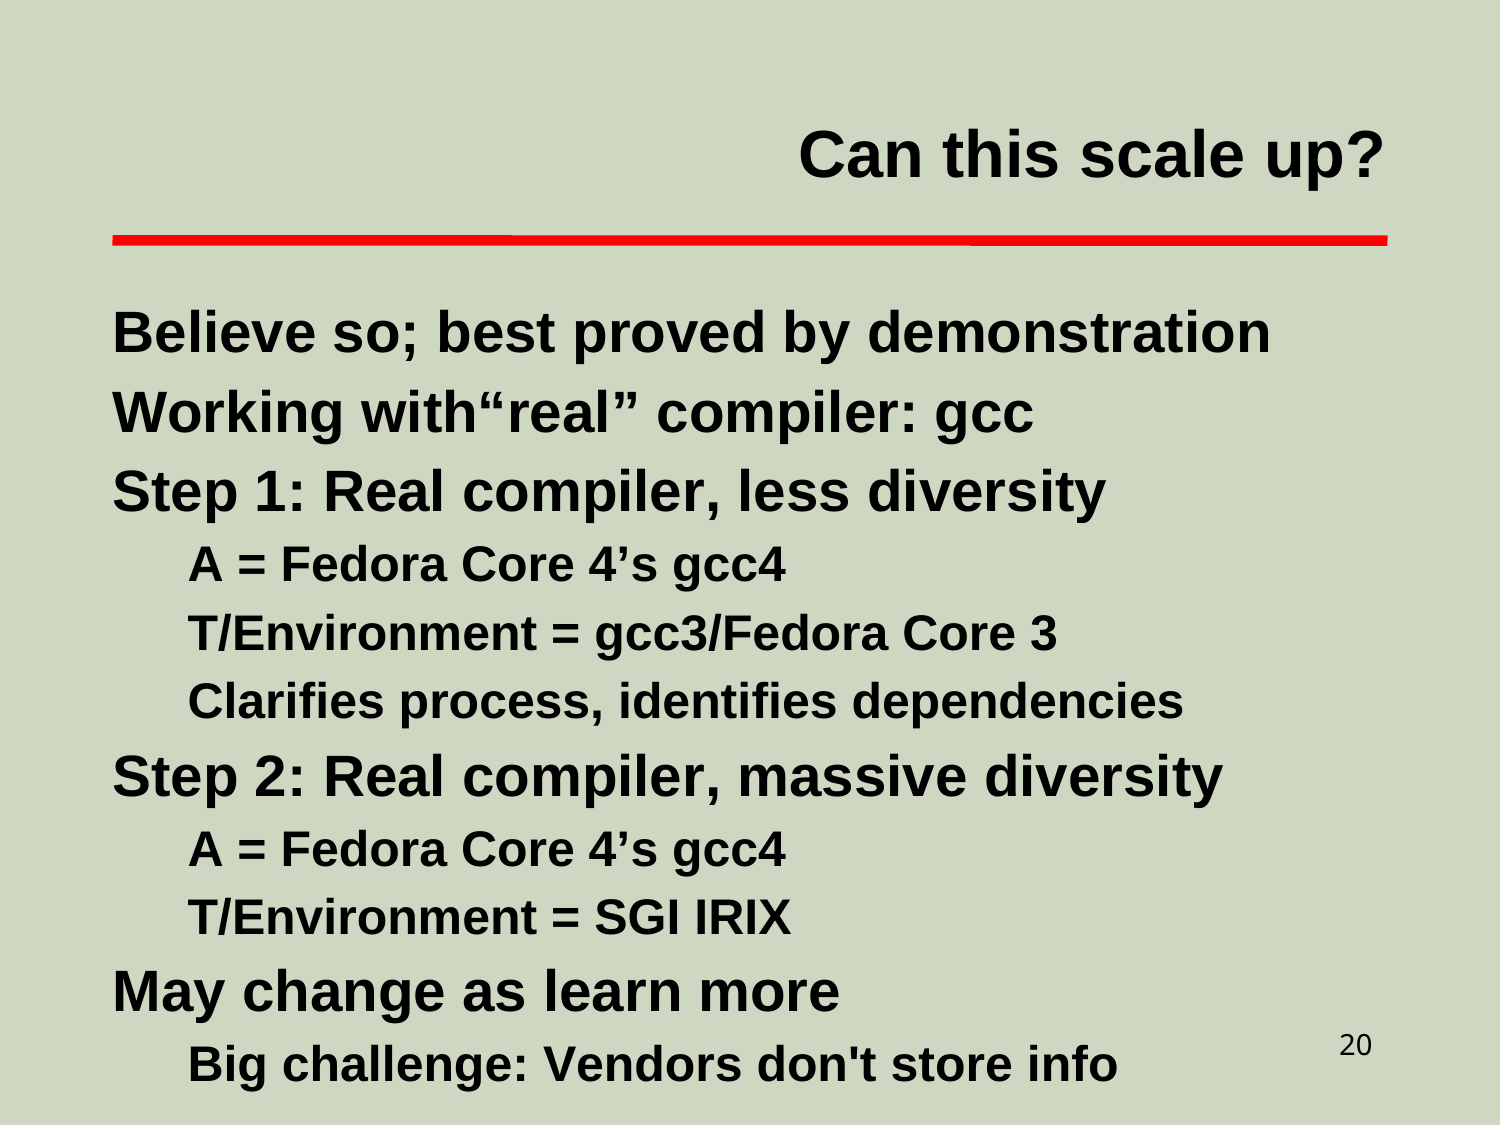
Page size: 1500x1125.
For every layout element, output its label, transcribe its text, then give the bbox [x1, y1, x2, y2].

title Can this scale up? [124, 85, 1387, 223]
list Believe so; best proved by demonstration Working with“real” compiler: gcc Step 1: Real compiler, less diversity A = Fedora Core 4’s gcc4 T/Environment = gcc3/Fedora Core 3 Clarifies process, identifies dependencies Step 2: Real compiler, massive diversity A = Fedora Core 4’s gcc4 T/Environment = SGI IRIX May change as learn more Big challenge: Vendors don't store info [112, 299, 1387, 1108]
